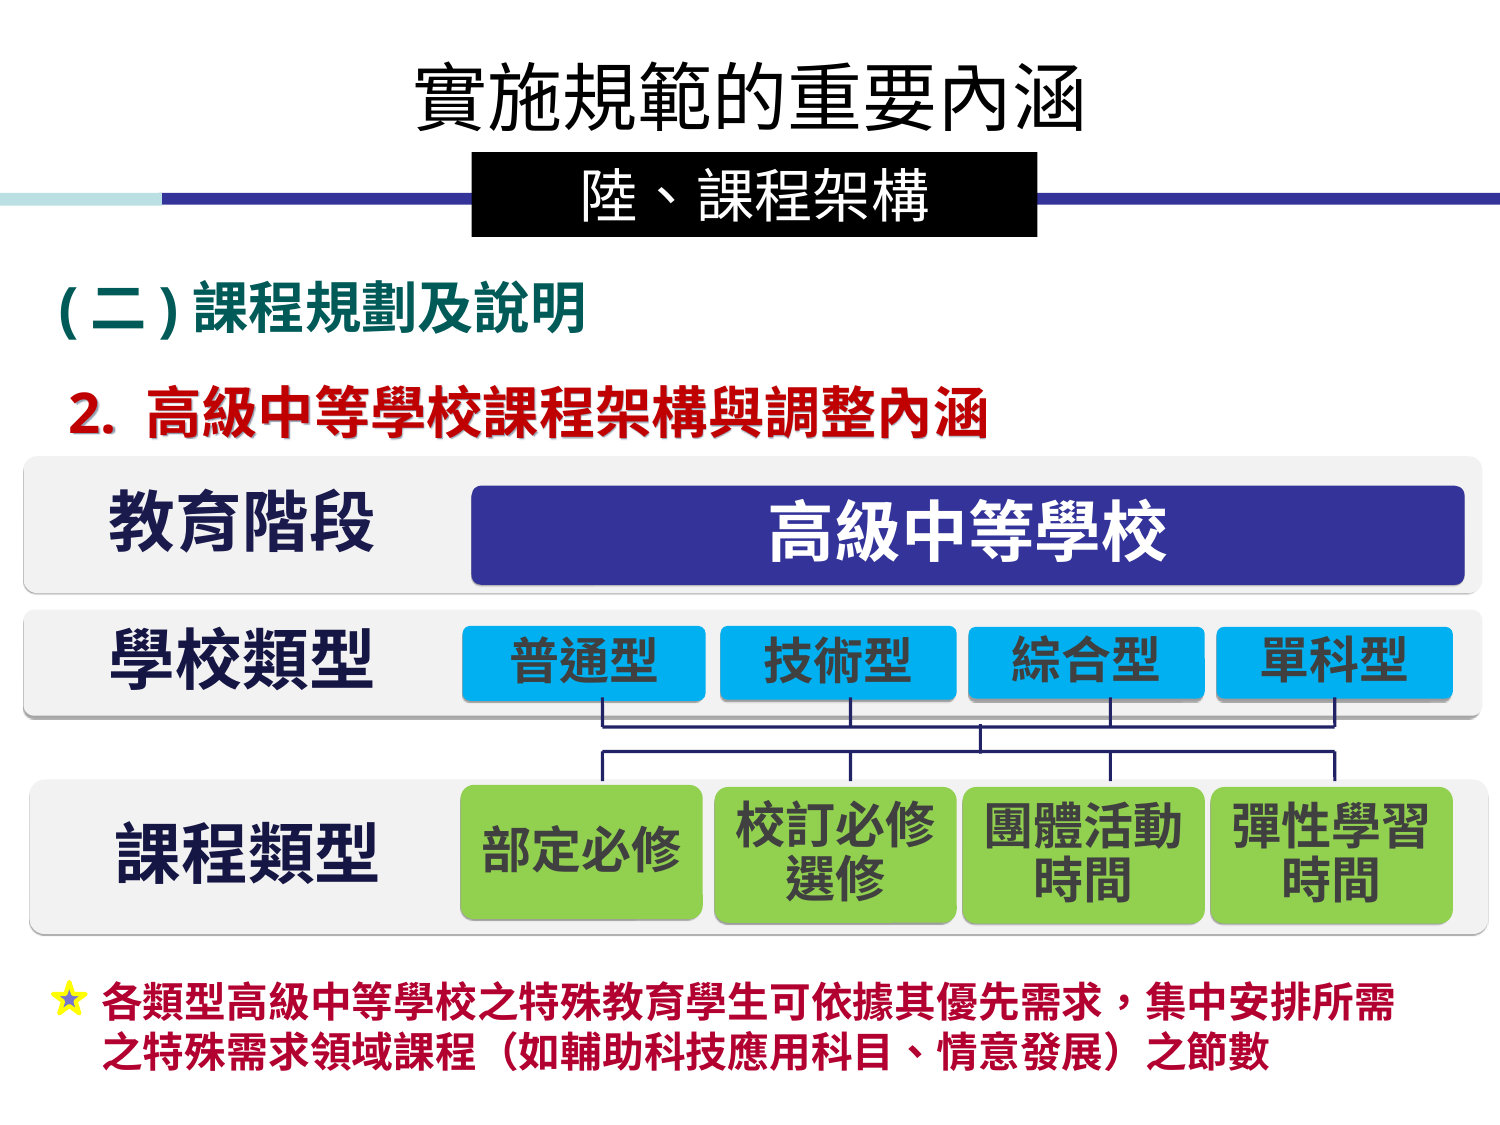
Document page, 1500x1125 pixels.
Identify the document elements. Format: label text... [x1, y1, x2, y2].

text_box 教育階段 [23, 456, 462, 594]
text_box 技術型 [722, 628, 955, 698]
text_box 綜合型 [970, 629, 1203, 697]
text_box 團體活動時間 [967, 790, 1201, 920]
text_box 2. 高級中等學校課程架構與調整內涵 [53, 366, 1084, 456]
text_box 校訂必修選修 [719, 790, 953, 919]
text_box 實施規範的重要內涵 [0, 42, 1500, 148]
text_box (二)課程規劃及說明 [46, 248, 1066, 364]
text_box 各類型高級中等學校之特殊教育學生可依據其優先需求，集中安排所需之特殊需求領域課程（如輔助科技應用科目、情意發展）之節數 [90, 969, 1419, 1082]
text_box 學校類型 [23, 609, 462, 716]
text_box 普通型 [464, 628, 704, 699]
text_box 彈性學習時間 [1215, 790, 1449, 920]
text_box [1038, 192, 1500, 205]
text_box 課程類型 [29, 779, 467, 935]
text_box 部定必修 [464, 788, 699, 916]
text_box [460, 789, 464, 915]
text_box [462, 609, 1483, 716]
text_box 陸、課程架構 [471, 152, 1038, 237]
text_box [462, 456, 1483, 594]
text_box 單科型 [1219, 629, 1451, 697]
text_box [0, 192, 471, 206]
text_box 高級中等學校 [474, 488, 1462, 582]
text_box [53, 982, 86, 1014]
text_box [465, 779, 1489, 935]
